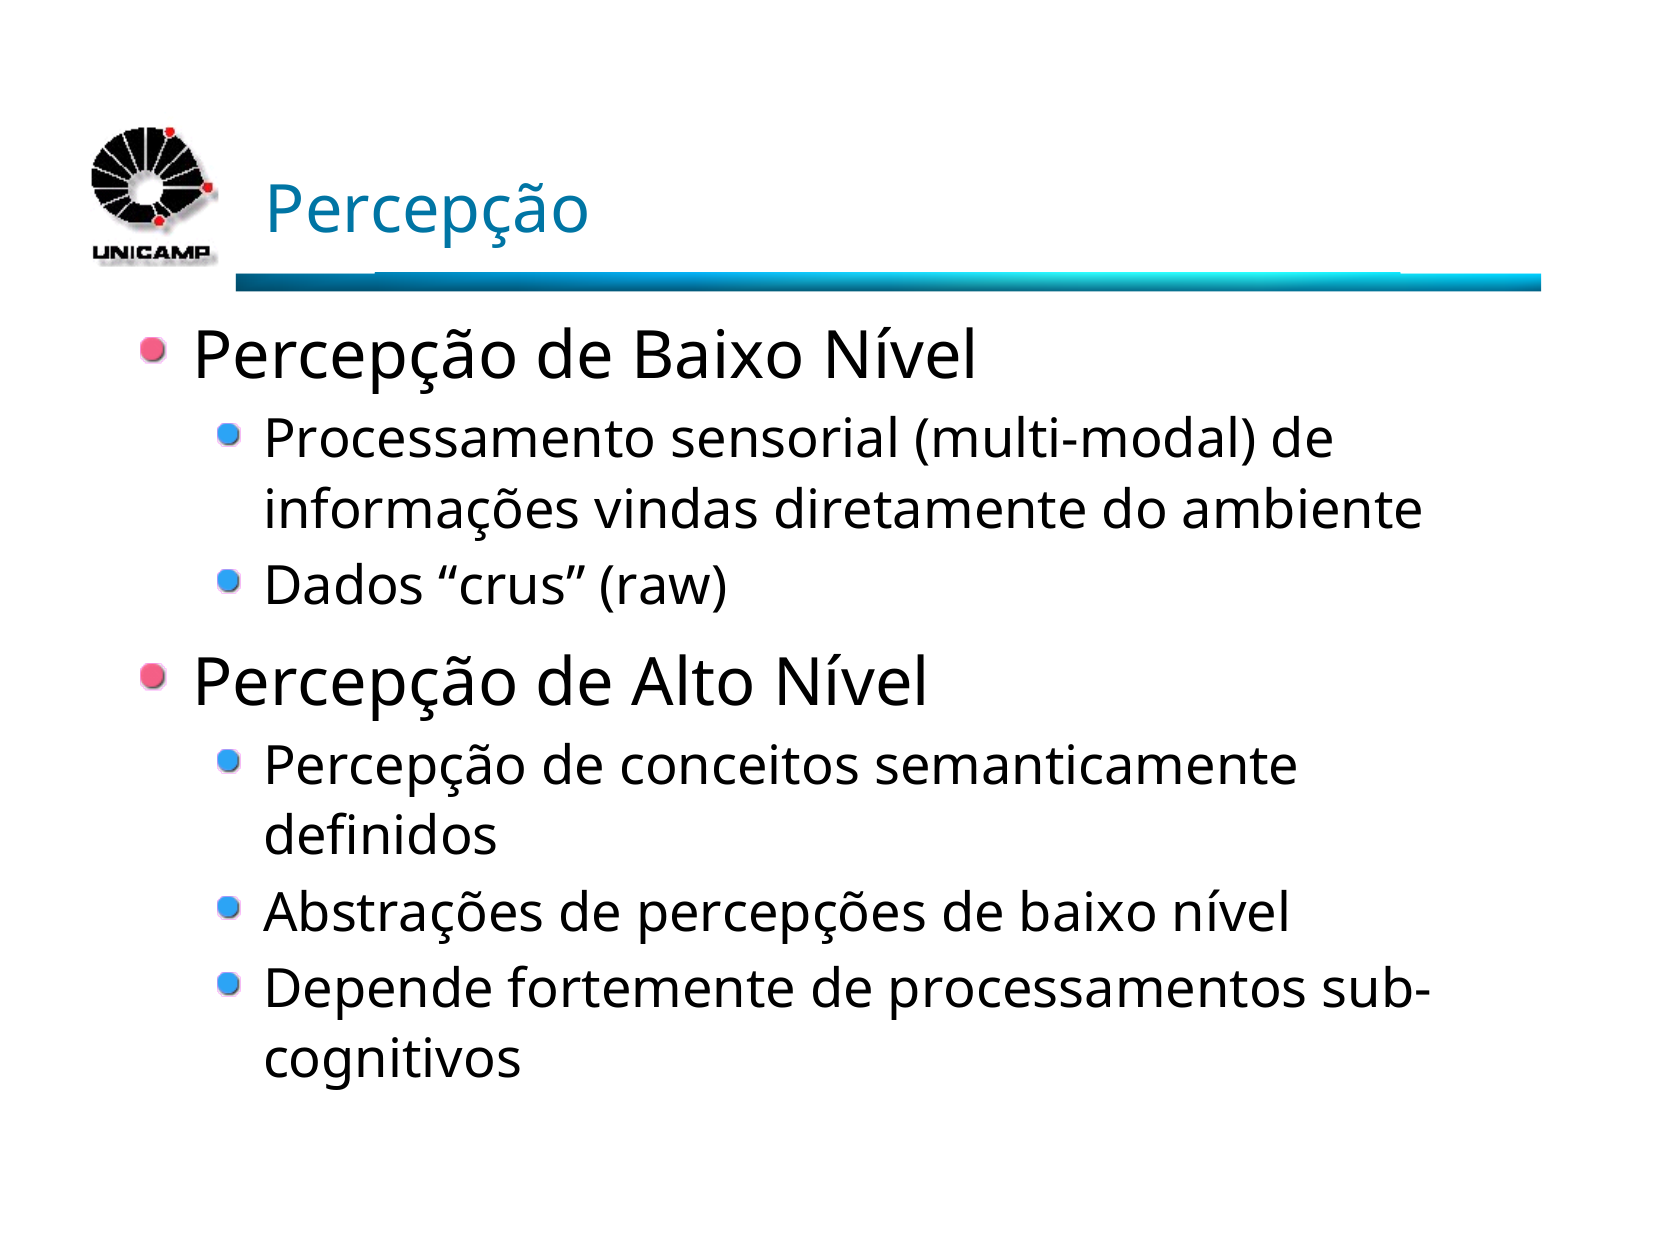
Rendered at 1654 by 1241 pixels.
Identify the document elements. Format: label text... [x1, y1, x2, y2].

title Percepção [264, 57, 1534, 250]
picture [125, 272, 1654, 295]
list Percepção de Baixo Nível Processamento sensorial (multi-modal) de informações vindas diretamente do ambiente Dados “crus” (raw) Percepção de Alto Nível Percepção de conceitos semanticamente definidos Abstrações de percepções de baixo nível Depende fortemente de processamentos sub-cognitivos [121, 309, 1534, 1167]
